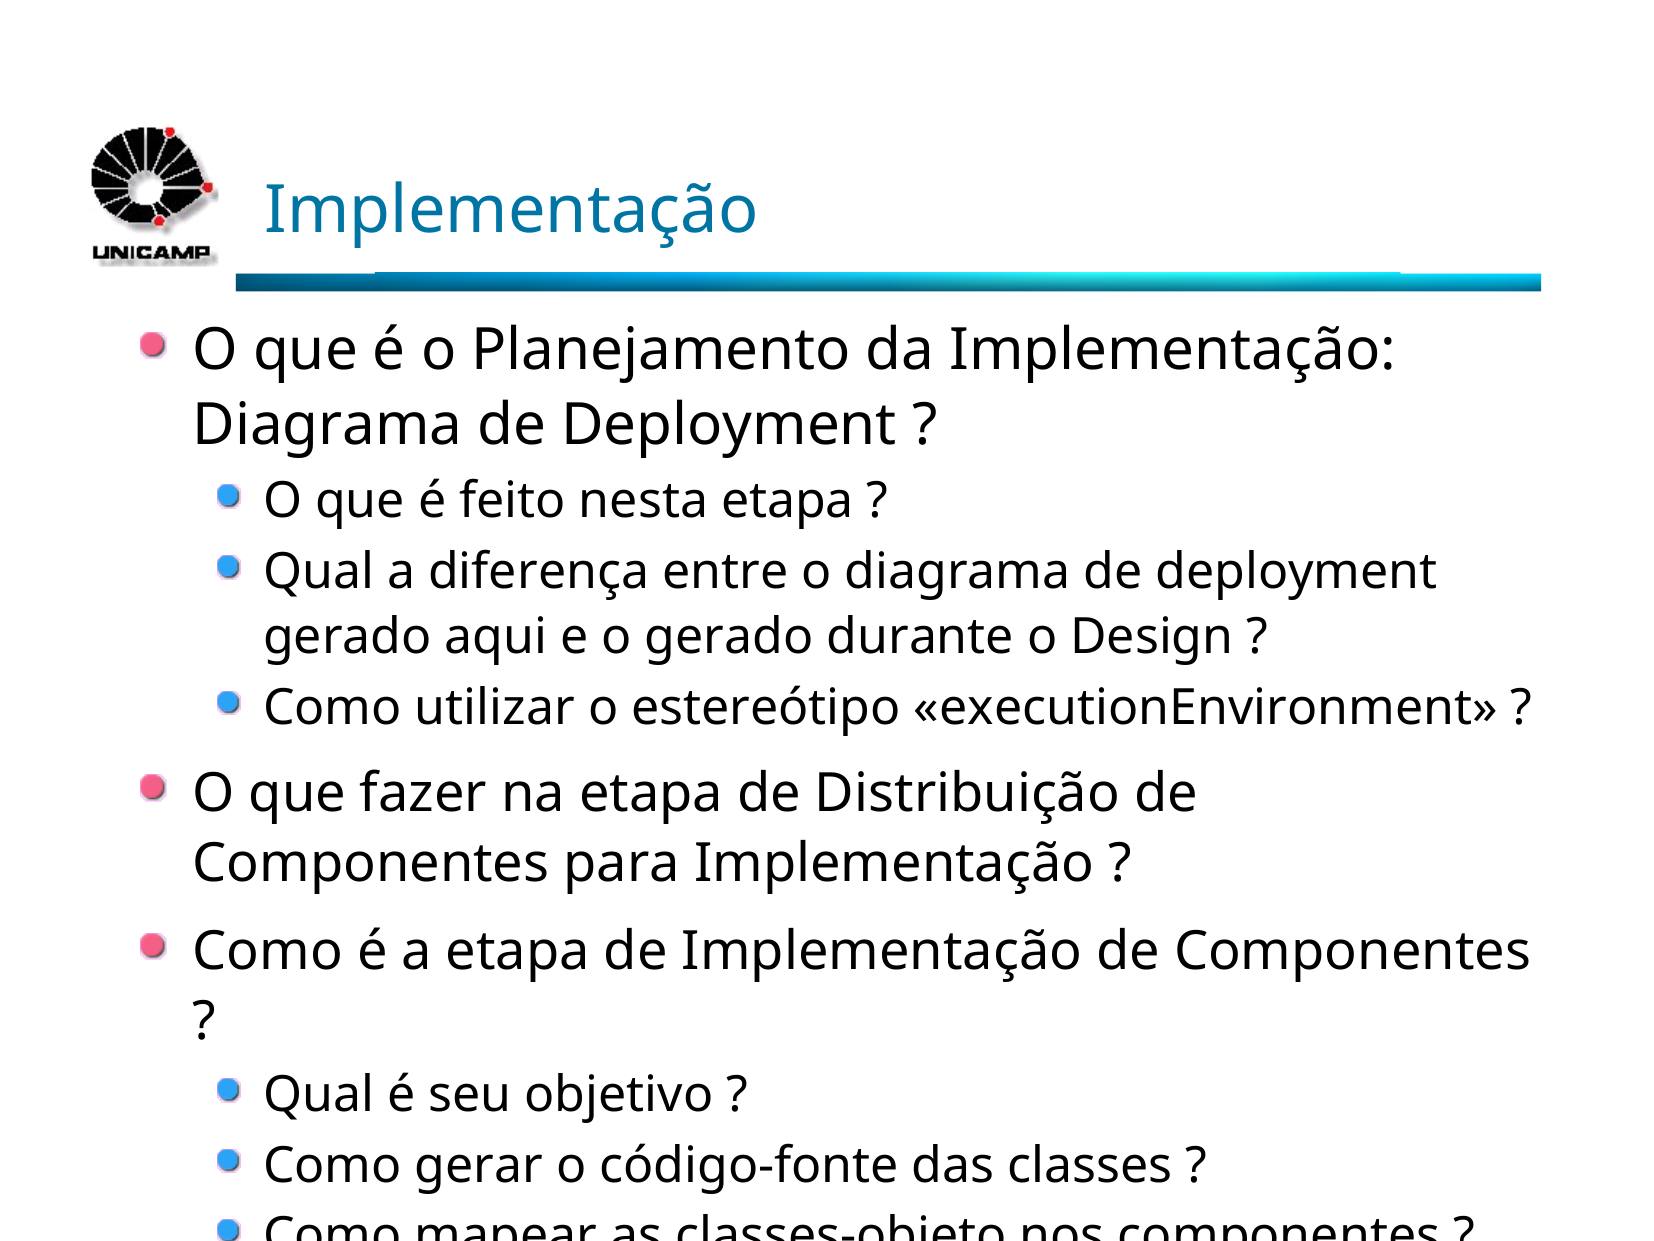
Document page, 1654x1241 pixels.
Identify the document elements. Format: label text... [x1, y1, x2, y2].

picture [125, 272, 1654, 295]
title Implementação [264, 57, 1534, 250]
picture [216, 1218, 242, 1241]
picture [216, 1167, 242, 1174]
list O que é o Planejamento da Implementação: Diagrama de Deployment ? O que é feito nesta etapa ? Qual a diferença entre o diagrama de deployment gerado aqui e o gerado durante o Design ? Como utilizar o estereótipo «executionEnvironment» ? O que fazer na etapa de Distribuição de Componentes para Implementação ? Como é a etapa de Implementação de Componentes ? Qual é seu objetivo ? Como gerar o código-fonte das classes ? Como mapear as classes-objeto nos componentes ? [121, 309, 1534, 1167]
